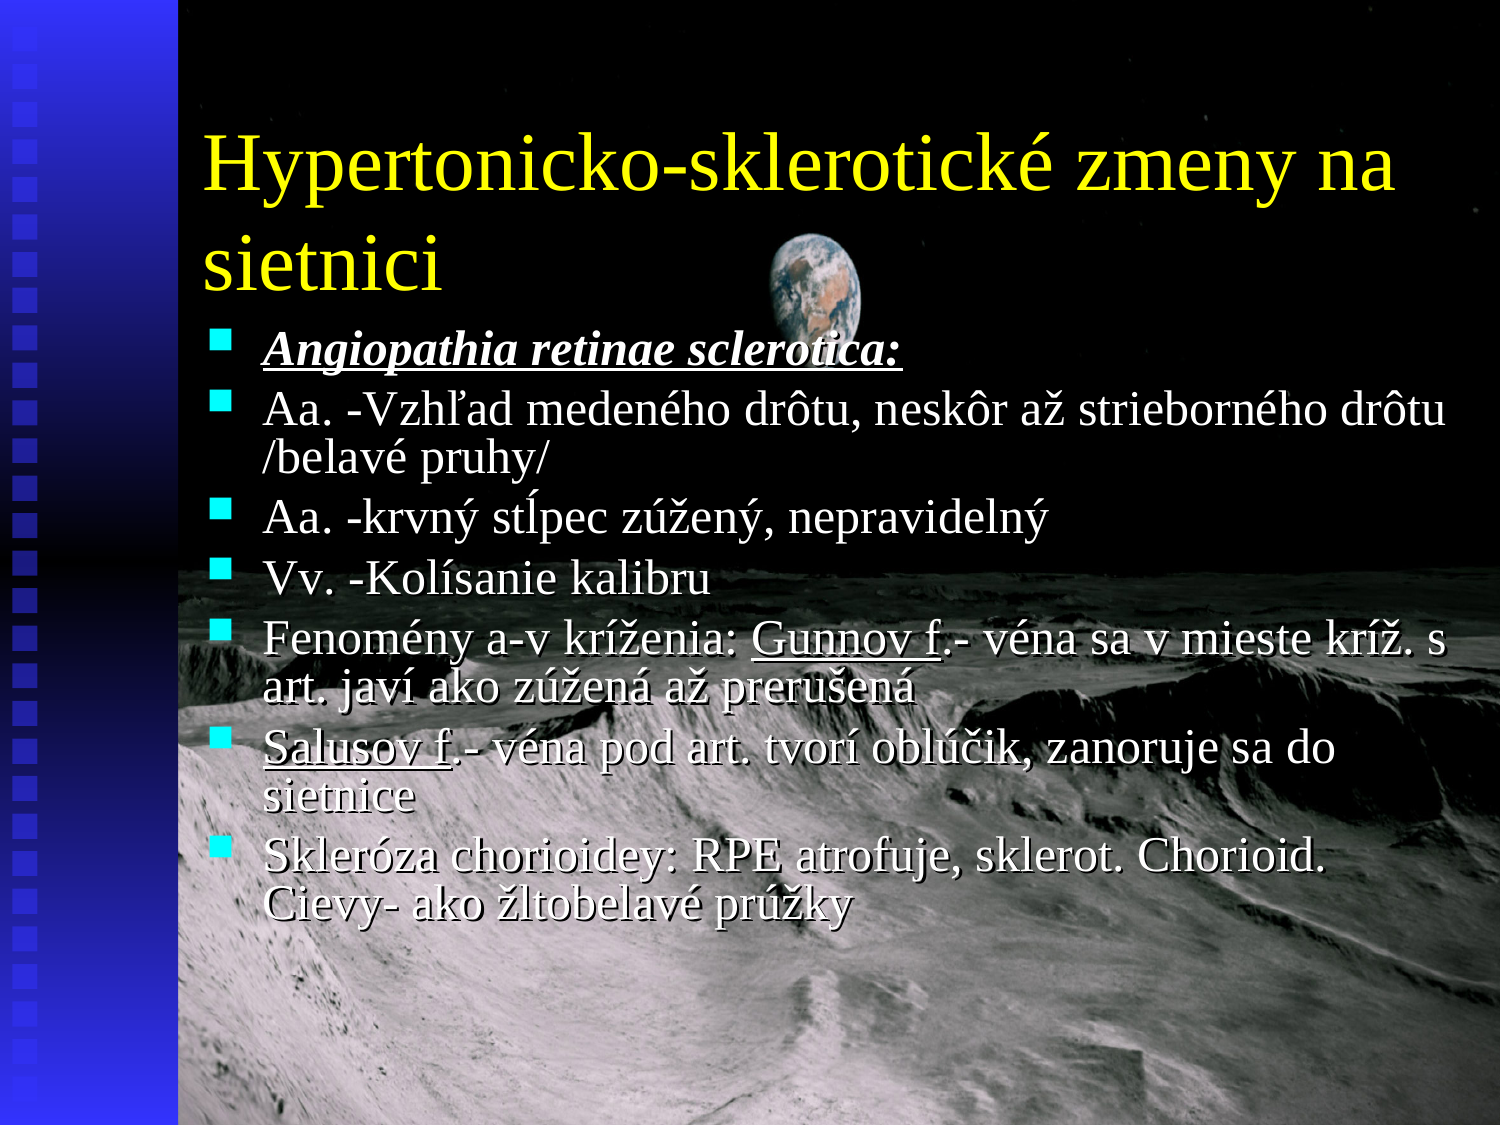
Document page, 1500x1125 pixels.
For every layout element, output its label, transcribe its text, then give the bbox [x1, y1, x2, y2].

title Hypertonicko-sklerotické zmeny na sietnici [187, 99, 1463, 288]
picture [0, 0, 1500, 1125]
list Angiopathia retinae sclerotica: Aa. -Vzhľad medeného drôtu, neskôr až strieborného drôtu /belavé pruhy/ Aa. -krvný stĺpec zúžený, nepravidelný Vv. -Kolísanie kalibru Fenomény a-v kríženia: Gunnov f.- véna sa v mieste kríž. s art. javí ako zúžená až prerušená Salusov f.- véna pod art. tvorí oblúčik, zanoruje sa do sietnice Skleróza chorioidey: RPE atrofuje, sklerot. Chorioid. Cievy- ako žltobelavé prúžky [191, 319, 1467, 995]
